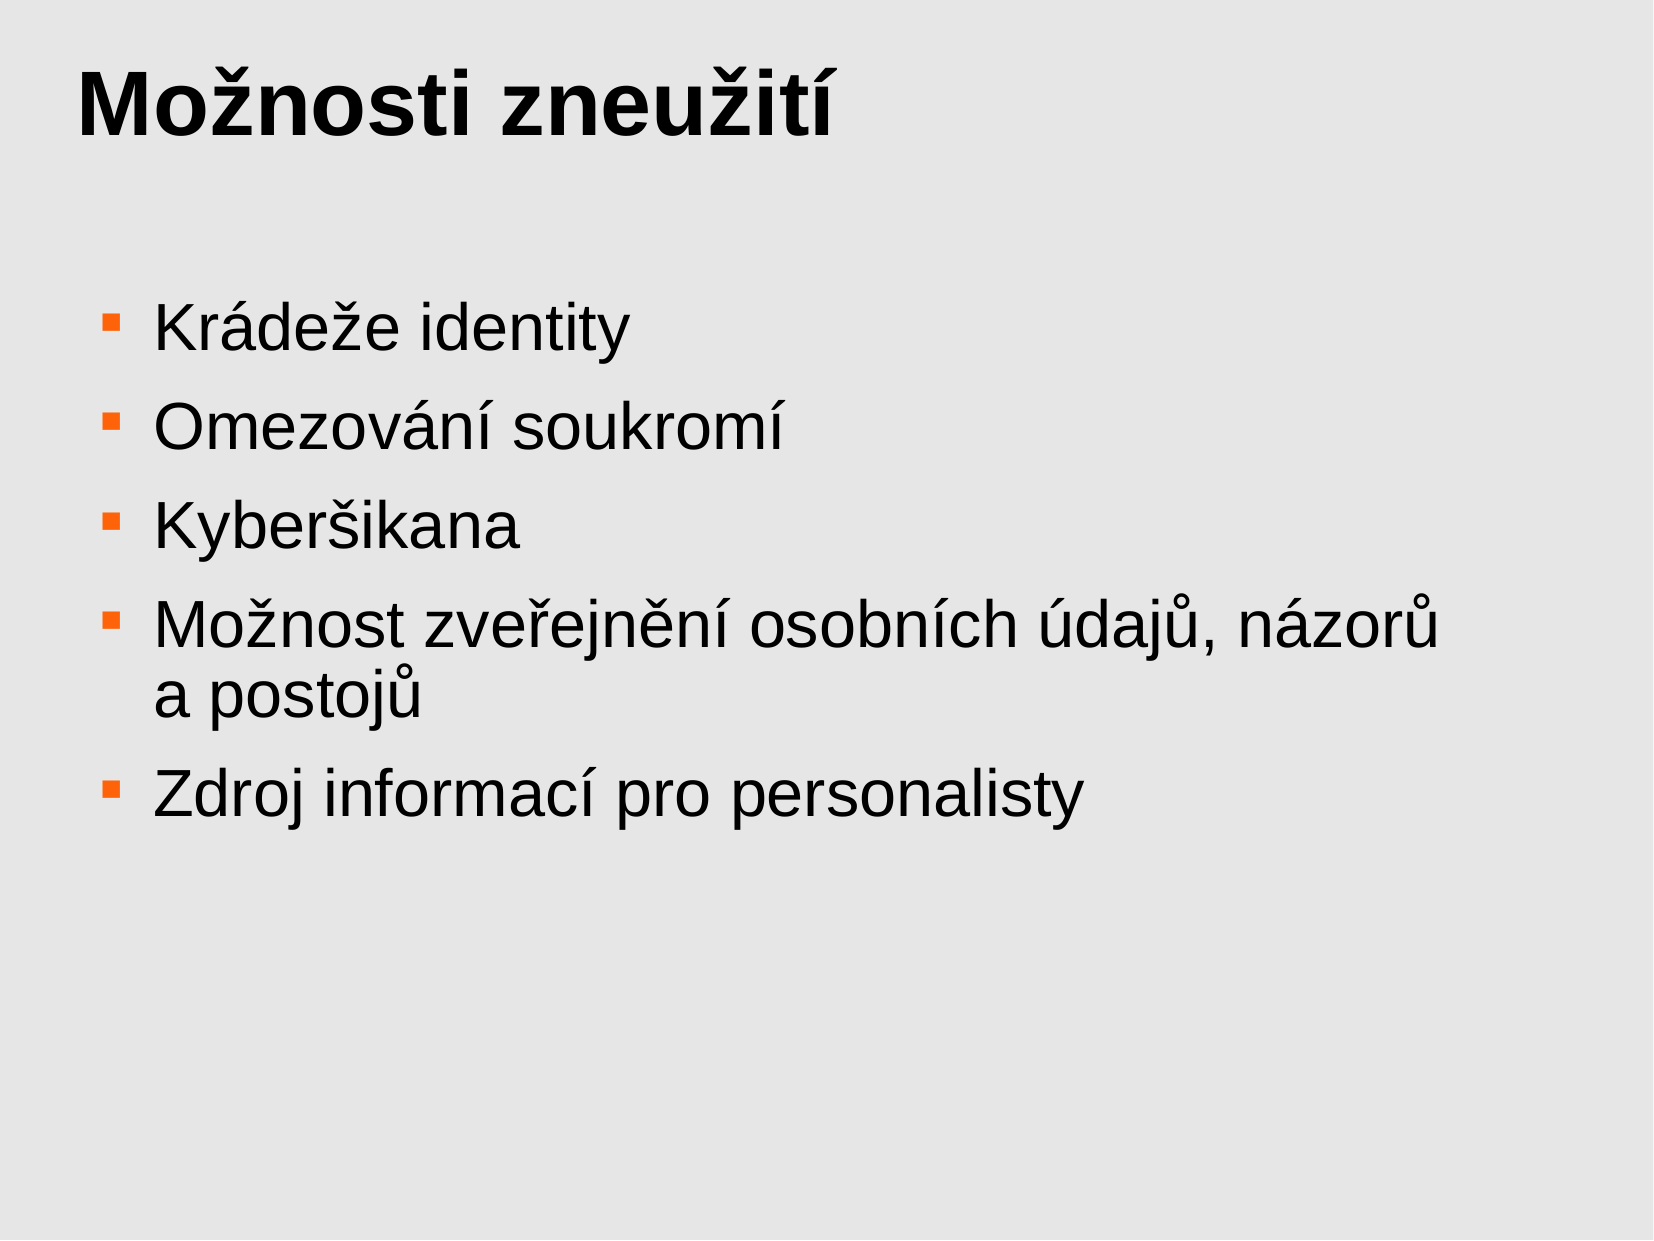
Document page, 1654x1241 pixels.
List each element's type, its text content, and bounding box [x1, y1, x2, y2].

list Krádeže identity Omezování soukromí Kyberšikana Možnost zveřejnění osobních údajů, názorů a postojů Zdroj informací pro personalisty [82, 290, 1571, 1094]
title Možnosti zneužití [76, 0, 1565, 208]
